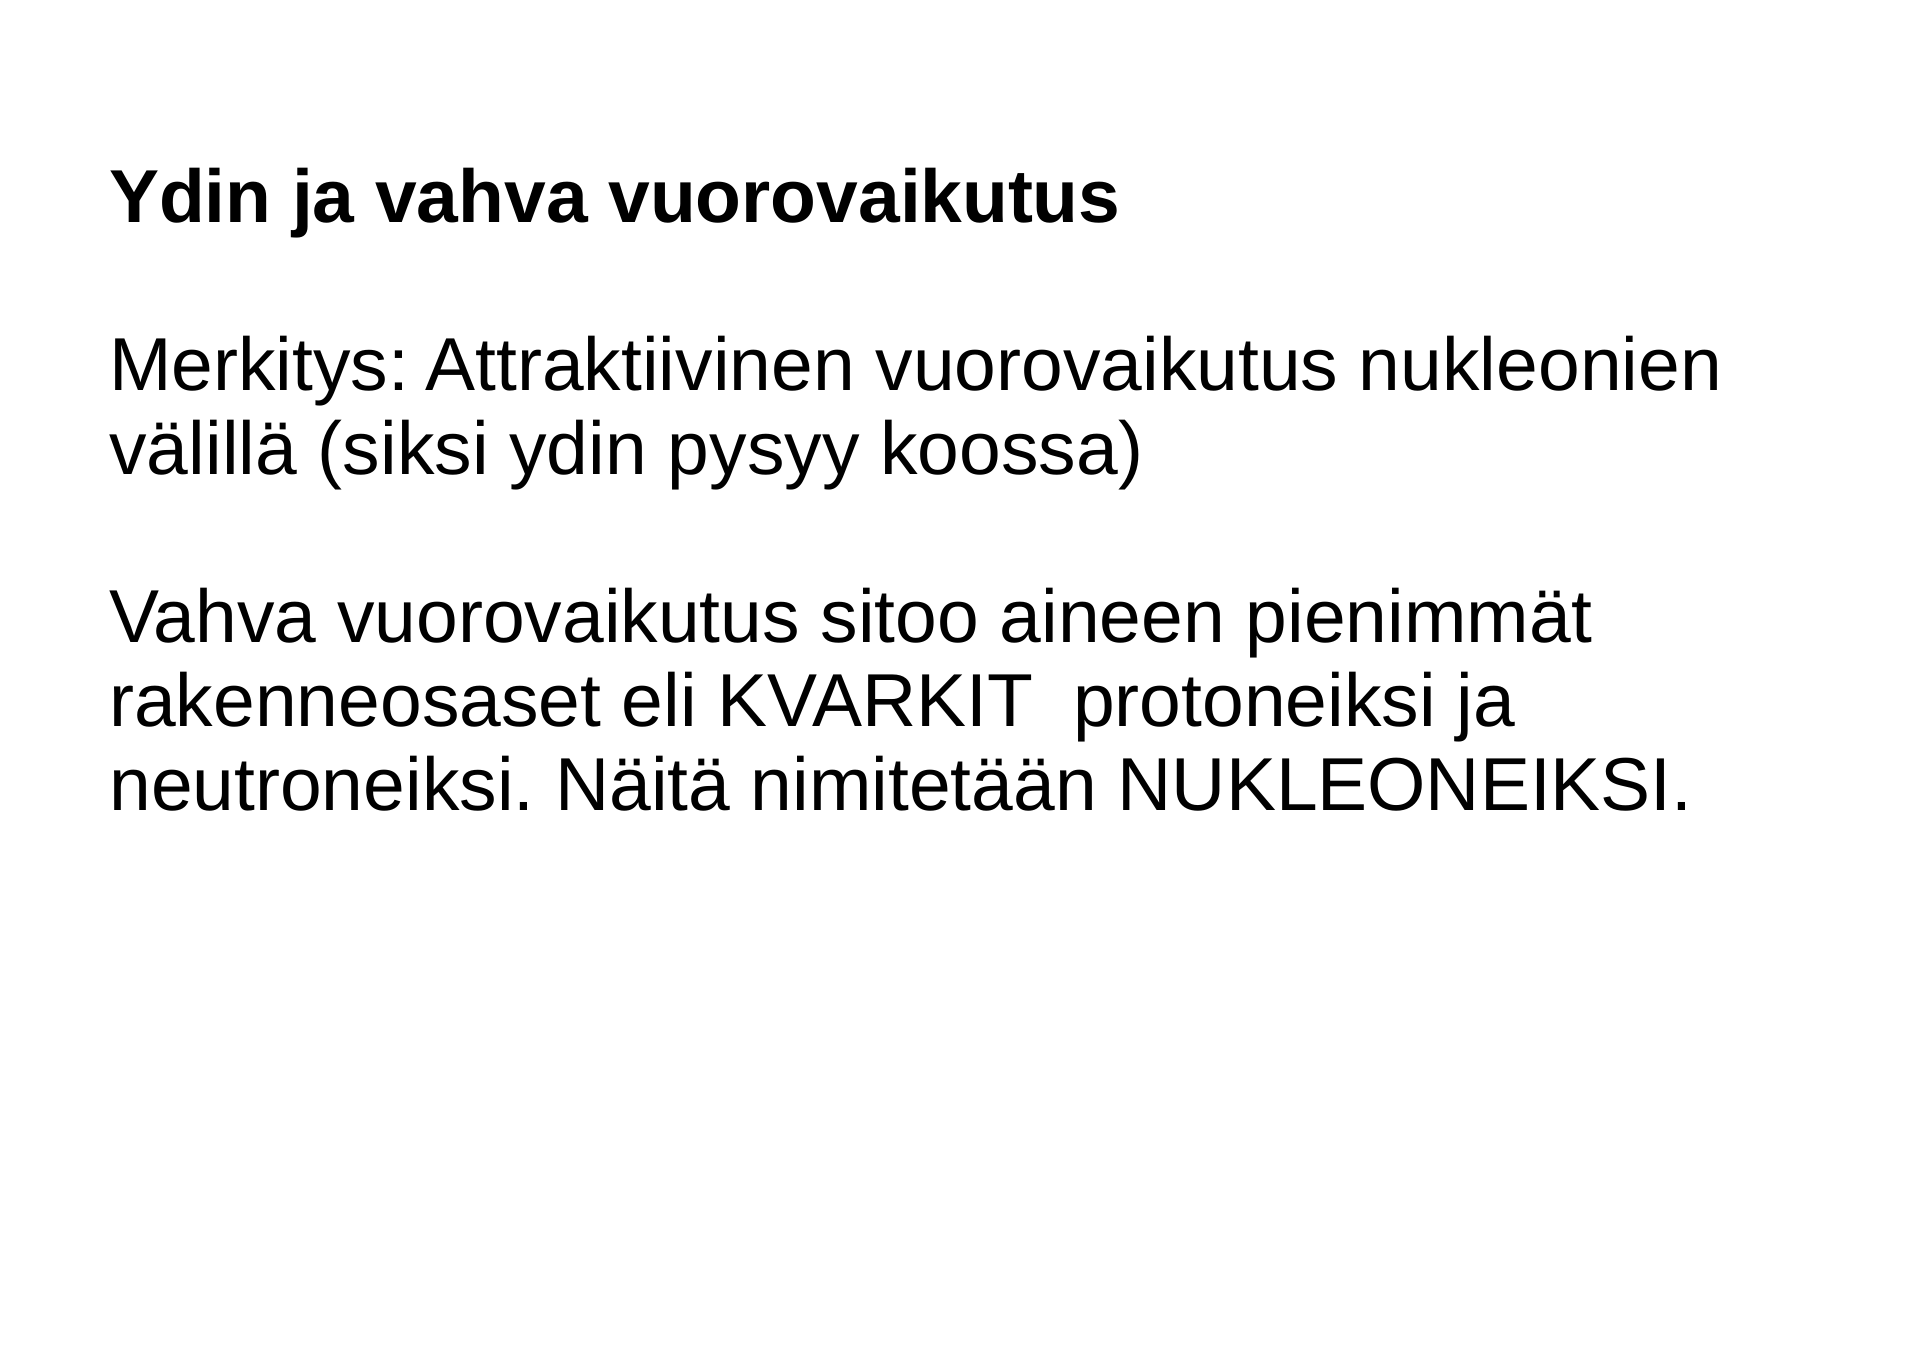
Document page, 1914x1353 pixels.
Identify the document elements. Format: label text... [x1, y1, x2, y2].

text_box Ydin ja vahva vuorovaikutus Merkitys: Attraktiivinen vuorovaikutus nukleonien välillä (siksi ydin pysyy koossa) Vahva vuorovaikutus sitoo aineen pienimmät rakenneosaset eli KVARKIT protoneiksi ja neutroneiksi. Näitä nimitetään NUKLEONEIKSI. [94, 146, 1846, 988]
